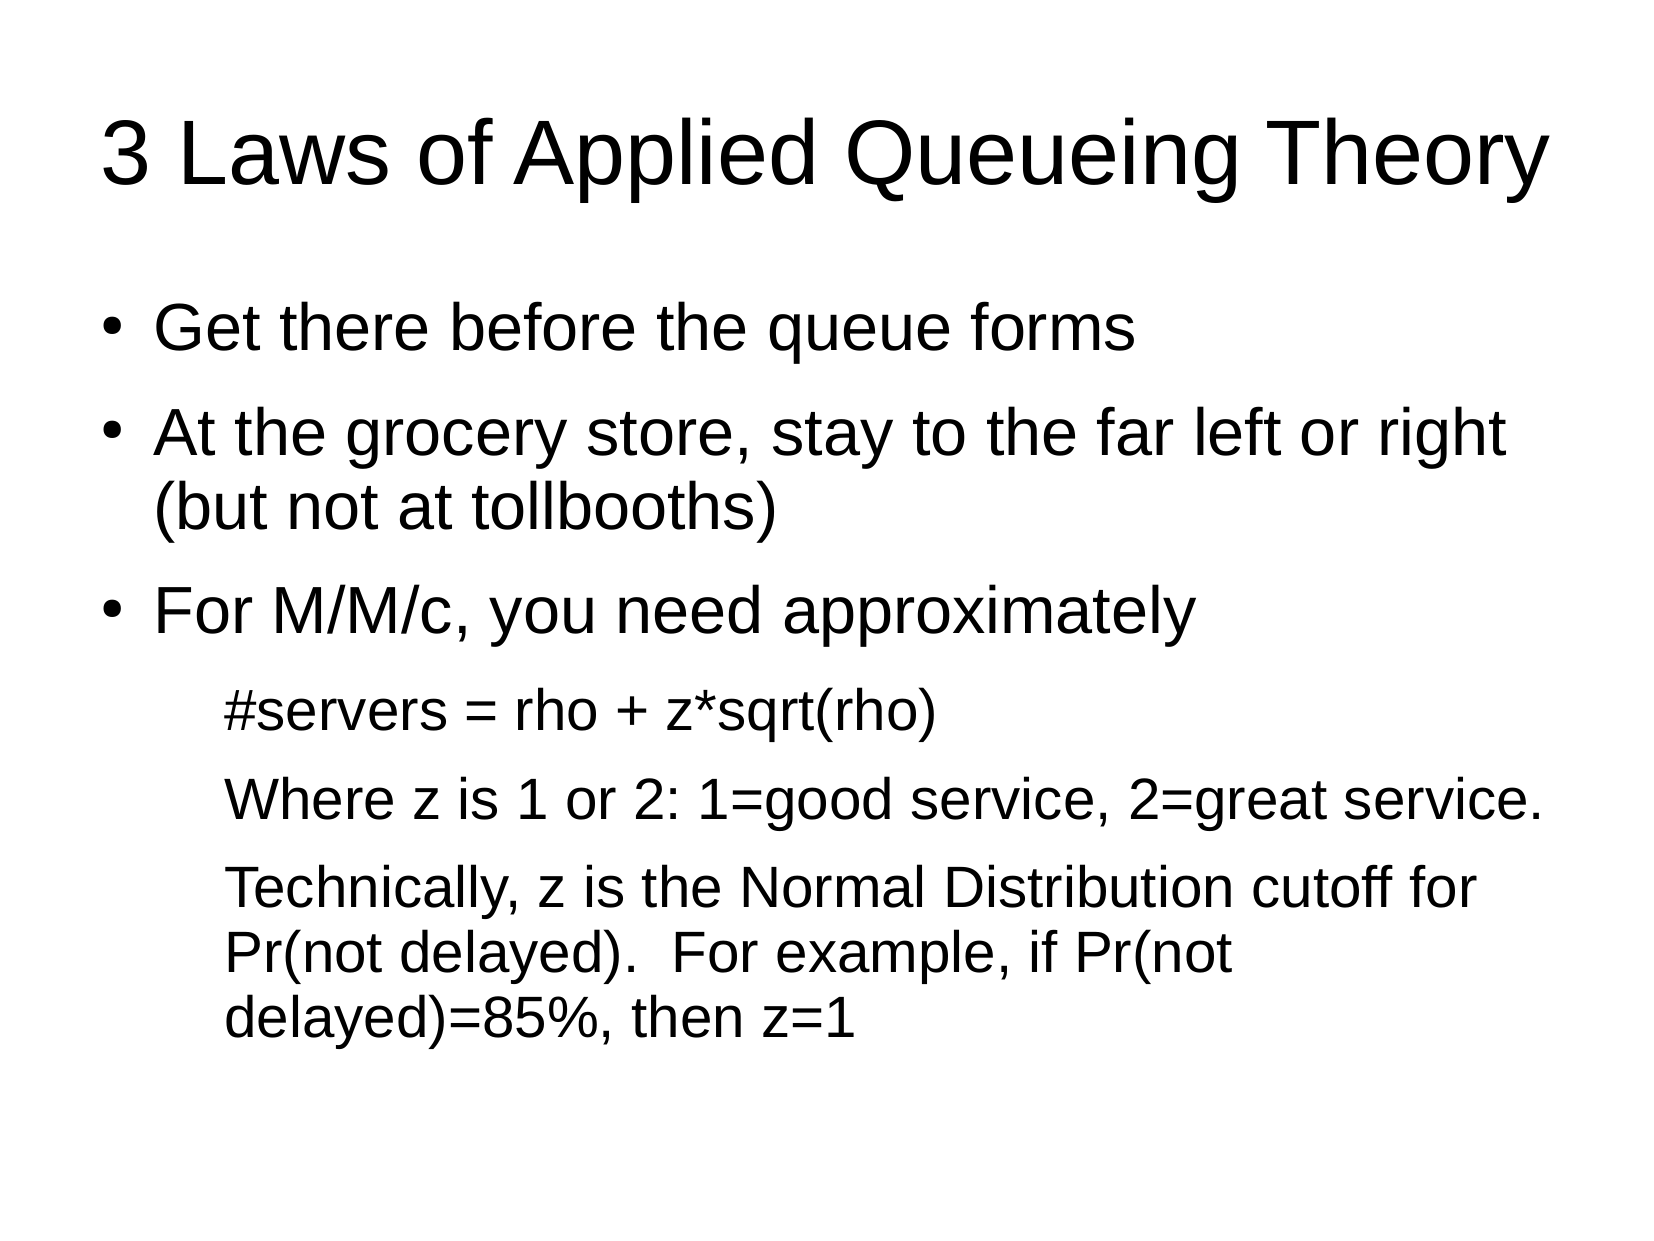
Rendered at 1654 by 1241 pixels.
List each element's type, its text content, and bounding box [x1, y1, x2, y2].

title 3 Laws of Applied Queueing Theory [82, 56, 1571, 250]
list Get there before the queue forms At the grocery store, stay to the far left or right (but not at tollbooths) For M/M/c, you need approximately #servers = rho + z*sqrt(rho) Where z is 1 or 2: 1=good service, 2=great service. Technically, z is the Normal Distribution cutoff for Pr(not delayed). For example, if Pr(not delayed)=85%, then z=1 [82, 290, 1571, 1109]
